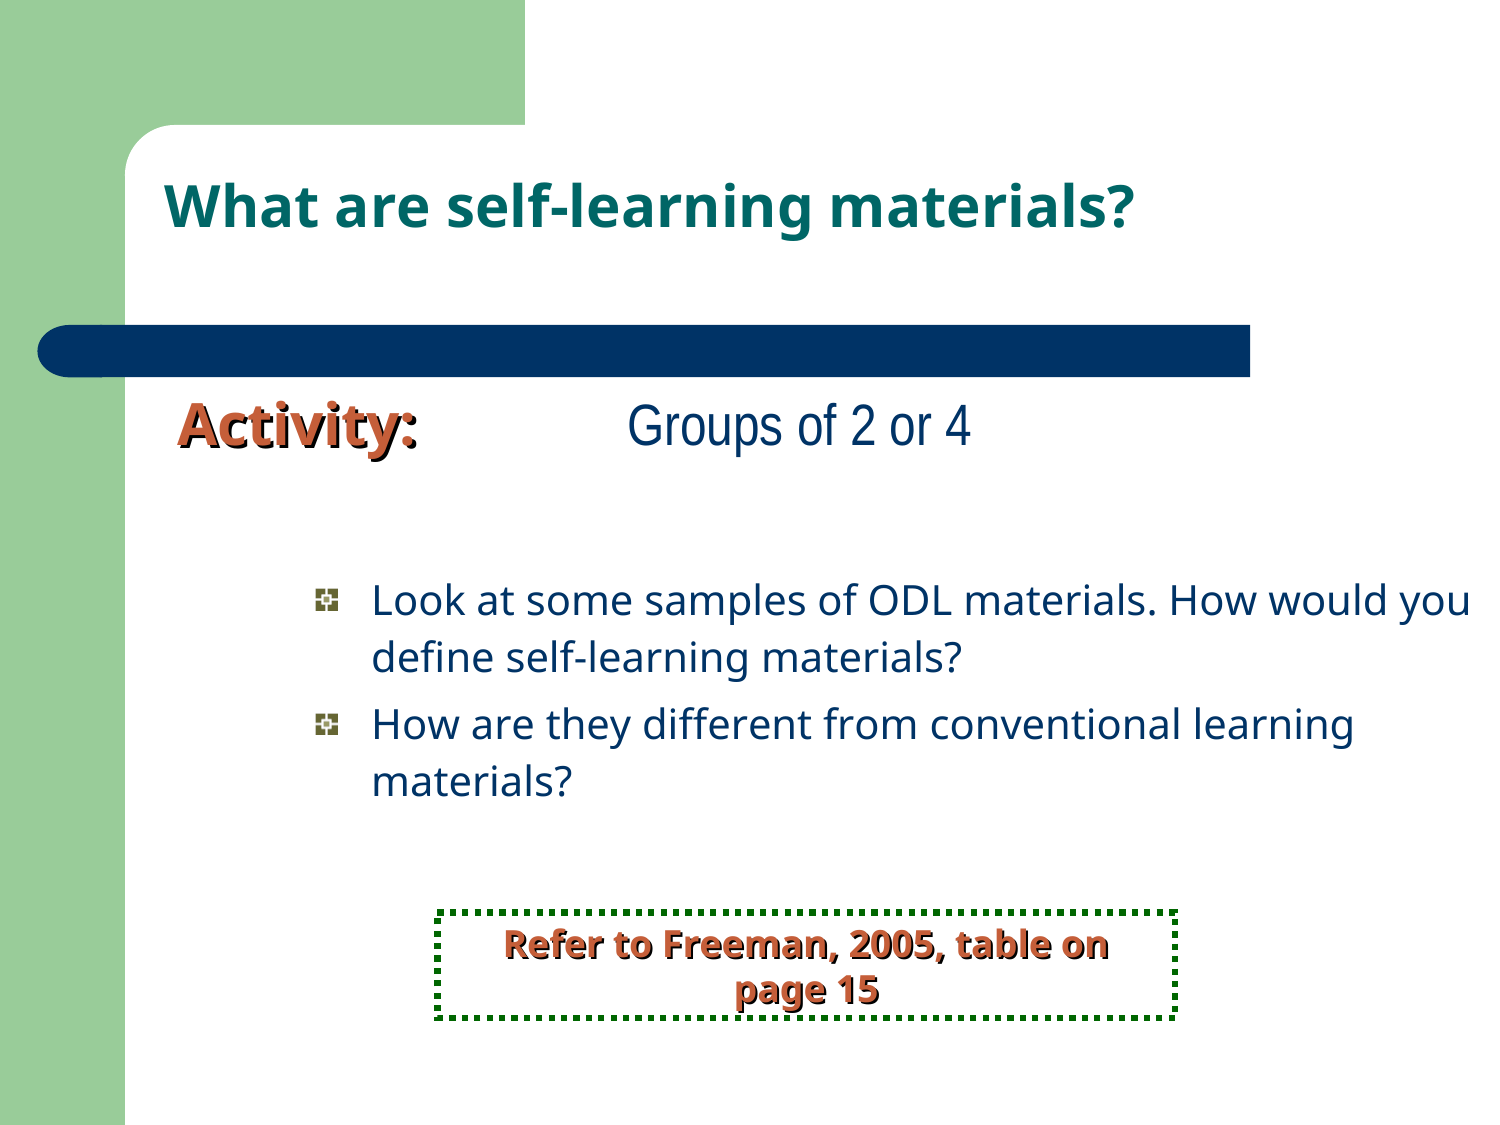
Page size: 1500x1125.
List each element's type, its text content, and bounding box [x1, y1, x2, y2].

title What are self-learning materials? [149, 149, 1463, 250]
text_box Activity: Groups of 2 or 4 [162, 387, 1038, 466]
list Look at some samples of ODL materials. How would you define self-learning materials? How are they different from conventional learning materials? [300, 487, 1500, 888]
text_box Refer to Freeman, 2005, table on page 15 [437, 912, 1176, 1018]
